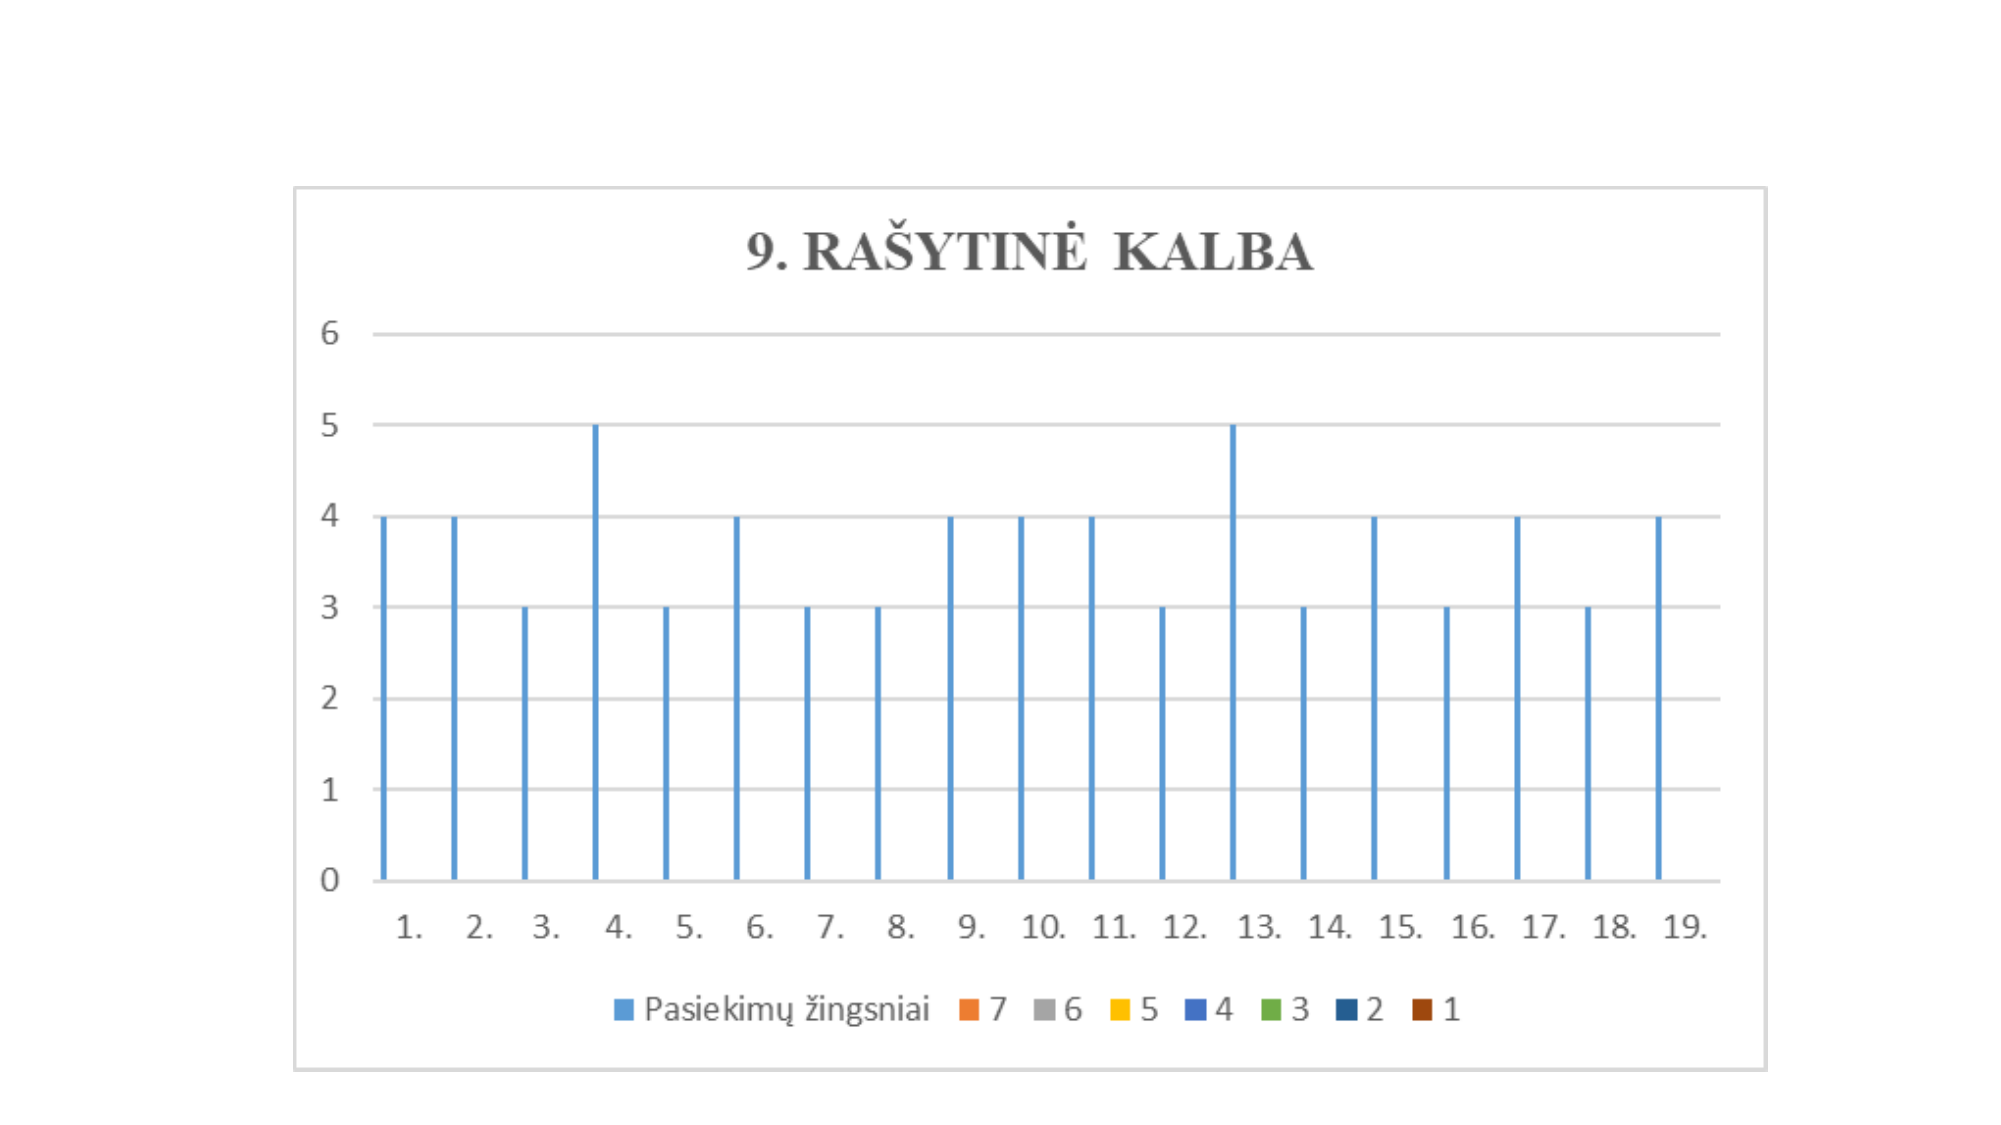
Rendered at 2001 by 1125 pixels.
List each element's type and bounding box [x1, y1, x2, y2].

picture [293, 186, 1768, 1072]
